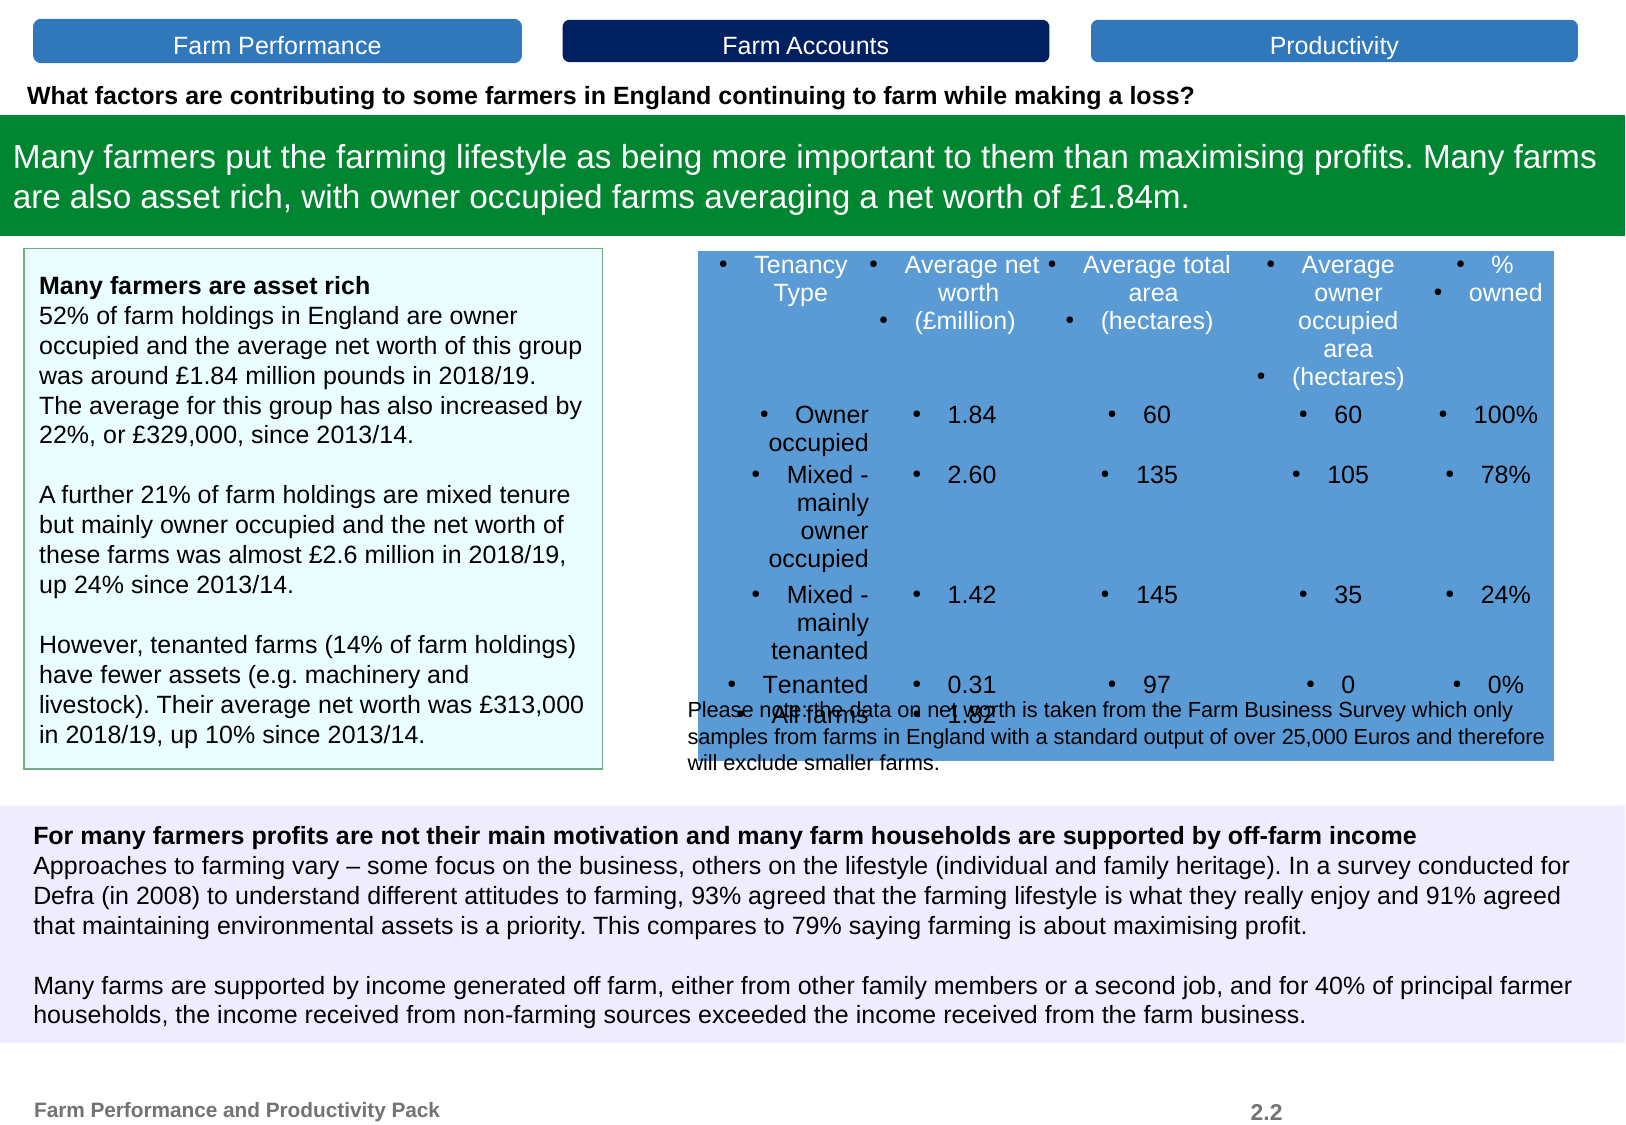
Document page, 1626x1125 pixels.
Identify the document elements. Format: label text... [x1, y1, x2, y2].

text_box For many farmers profits are not their main motivation and many farm households are supported by off-farm income Approaches to farming vary – some focus on the business, others on the lifestyle (individual and family heritage). In a survey conducted for Defra (in 2008) to understand different attitudes to farming, 93% agreed that the farming lifestyle is what they really enjoy and 91% agreed that maintaining environmental assets is a priority. This compares to 79% saying farming is about maximising profit. Many farms are supported by income generated off farm, either from other family members or a second job, and for 40% of principal farmer households, the income received from non-farming sources exceeded the income received from the farm business. [0, 805, 1625, 1043]
table_cell Tenanted [698, 671, 869, 689]
table_cell 1.84 [869, 401, 1040, 461]
text_box Farm Performance [34, 19, 521, 63]
table_cell 0% [1423, 671, 1554, 689]
table_cell 97 [1146, 677, 1153, 685]
table_cell 0 [1344, 677, 1352, 689]
table_cell 60 [1239, 401, 1423, 461]
table_cell 2.60 [869, 461, 1040, 581]
text_box Farm Performance and Productivity Pack [34, 1097, 440, 1122]
table_header Tenancy Type [698, 251, 869, 401]
text_box Productivity [1091, 19, 1578, 63]
table_cell 135 [1040, 461, 1239, 581]
table_header % owned [1423, 251, 1554, 401]
text_box 2.2 [1235, 1081, 1602, 1125]
text_box Farm Accounts [562, 19, 1050, 63]
table_cell 0.31 [869, 671, 1040, 689]
table_cell Mixed - mainly owner occupied [698, 461, 869, 581]
table_cell 24% [1423, 581, 1554, 671]
table_cell 145 [1040, 581, 1239, 671]
table_cell 1.42 [869, 581, 1040, 671]
table_header Average total area (hectares) [1040, 251, 1239, 401]
text_box Many farmers put the farming lifestyle as being more important to them than maximising profits. Many farms are also asset rich, with owner occupied farms averaging a net worth of £1.84m. [0, 115, 1625, 236]
table_header Average net worth (£million) [869, 251, 1040, 401]
text_box Many farmers are asset rich 52% of farm holdings in England are owner occupied and the average net worth of this group was around £1.84 million pounds in 2018/19. The average for this group has also increased by 22%, or £329,000, since 2013/14. A further 21% of farm holdings are mixed tenure but mainly owner occupied and the net worth of these farms was almost £2.6 million in 2018/19, up 24% since 2013/14. However, tenanted farms (14% of farm holdings) have fewer assets (e.g. machinery and livestock). Their average net worth was £313,000 in 2018/19, up 10% since 2013/14. [24, 248, 603, 770]
table_cell 105 [1239, 461, 1423, 581]
table_cell 0% [1490, 677, 1498, 689]
table_cell 97 [1040, 671, 1239, 689]
table_cell Mixed - mainly tenanted [698, 581, 869, 671]
table_cell 0 [1239, 671, 1423, 689]
table_cell 60 [1040, 401, 1239, 461]
table_cell 100% [1423, 401, 1554, 461]
text_box What factors are contributing to some farmers in England continuing to farm while making a loss? [12, 71, 1224, 115]
table_cell 0.31 [950, 677, 958, 689]
text_box Please note: the data on net worth is taken from the Farm Business Survey which only samples from farms in England with a standard output of over 25,000 Euros and therefore will exclude smaller farms. [672, 689, 1579, 782]
table_cell Owner occupied [698, 401, 869, 461]
table_header Average owner occupied area (hectares) [1239, 251, 1423, 401]
table_cell 35 [1239, 581, 1423, 671]
table_cell 78% [1423, 461, 1554, 581]
